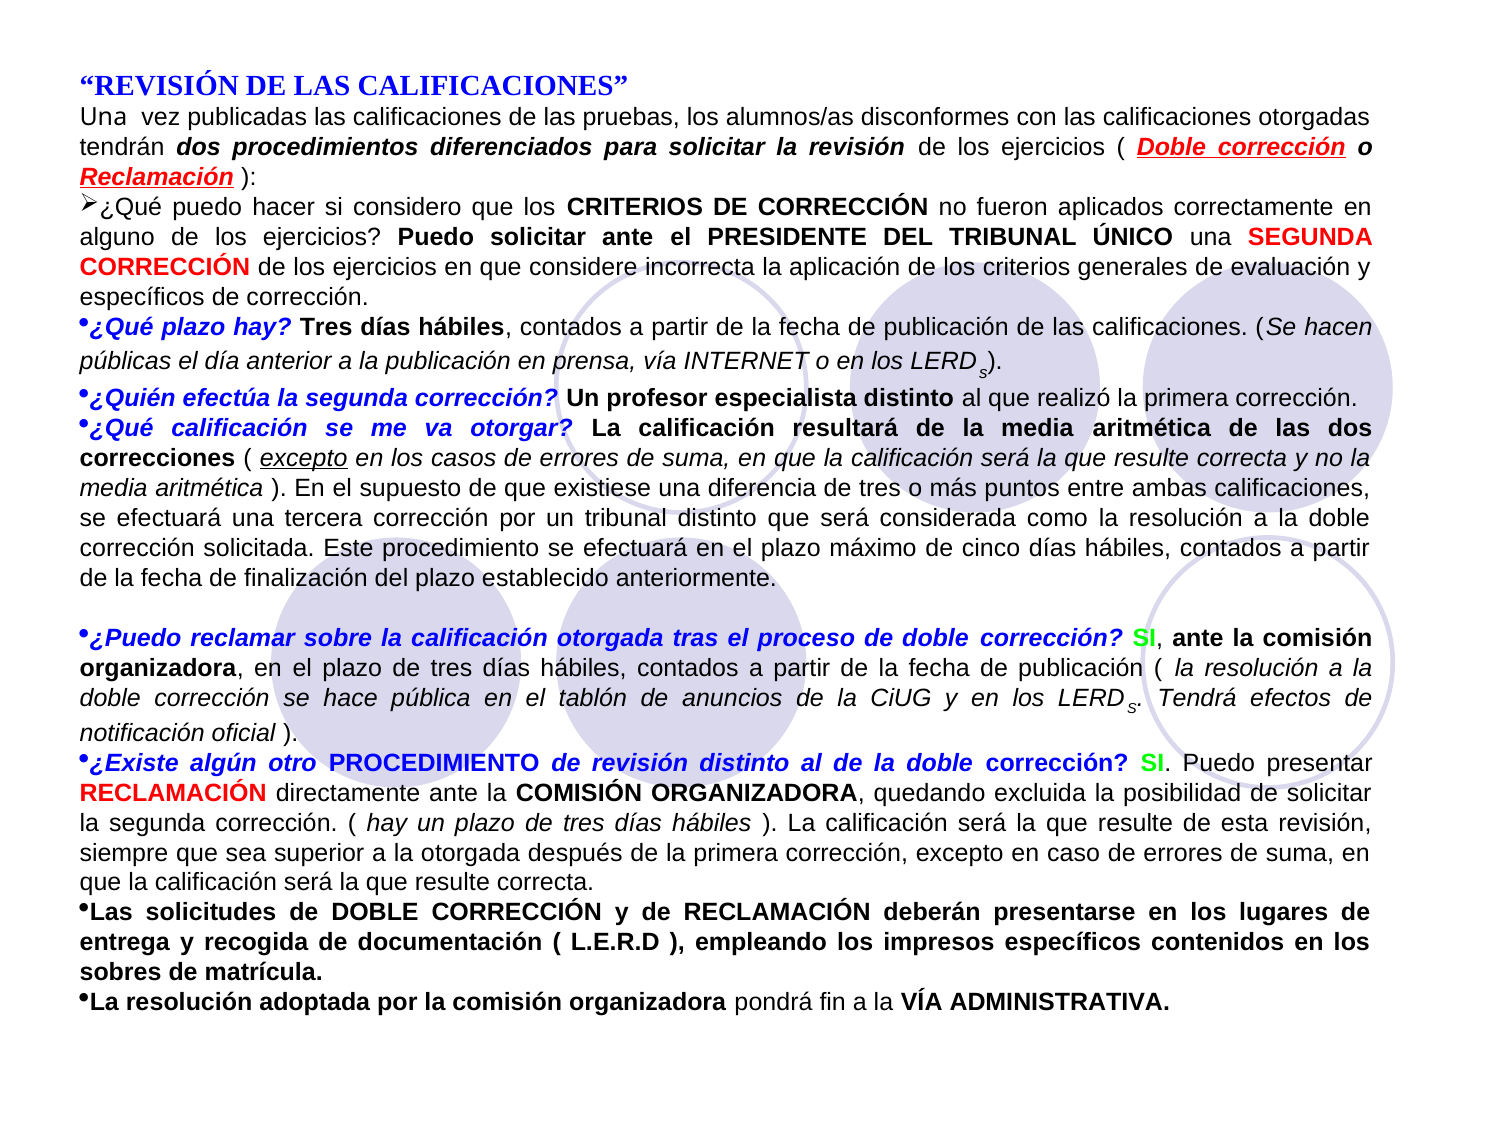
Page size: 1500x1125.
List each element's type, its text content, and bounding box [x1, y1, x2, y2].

text_box “REVISIÓN DE LAS CALIFICACIONES” Una vez publicadas las calificaciones de las pruebas, los alumnos/as disconformes con las calificaciones otorgadas tendrán dos procedimientos diferenciados para solicitar la revisión de los ejercicios ( Doble corrección o Reclamación ): ¿Qué puedo hacer si considero que los CRITERIOS DE CORRECCIÓN no fueron aplicados correctamente en alguno de los ejercicios? Puedo solicitar ante el PRESIDENTE DEL TRIBUNAL ÚNICO una SEGUNDA CORRECCIÓN de los ejercicios en que considere incorrecta la aplicación de los criterios generales de evaluación y específicos de corrección. ¿Qué plazo hay? Tres días hábiles, contados a partir de la fecha de publicación de las calificaciones. (Se hacen públicas el día anterior a la publicación en prensa, vía INTERNET o en los LERDs). ¿Quién efectúa la segunda corrección? Un profesor especialista distinto al que realizó la primera corrección. ¿Qué calificación se me va otorgar? La calificación resultará de la media aritmética de las dos correcciones ( excepto en los casos de errores de suma, en que la calificación será la que resulte correcta y no la media aritmética ). En el supuesto de que existiese una diferencia de tres o más puntos entre ambas calificaciones, se efectuará una tercera corrección por un tribunal distinto que será considerada como la resolución a la doble corrección solicitada. Este procedimiento se efectuará en el plazo máximo de cinco días hábiles, contados a partir de la fecha de finalización del plazo establecido anteriormente. ¿Puedo reclamar sobre la calificación otorgada tras el proceso de doble corrección? SI, ante la comisión organizadora, en el plazo de tres días hábiles, contados a partir de la fecha de publicación ( la resolución a la doble corrección se hace pública en el tablón de anuncios de la CiUG y en los LERDS. Tendrá efectos de notificación oficial ). ¿Existe algún otro PROCEDIMIENTO de revisión distinto al de la doble corrección? SI. Puedo presentar RECLAMACIÓN directamente ante la COMISIÓN ORGANIZADORA, quedando excluida la posibilidad de solicitar la segunda corrección. ( hay un plazo de tres días hábiles ). La calificación será la que resulte de esta revisión, siempre que sea superior a la otorgada después de la primera corrección, excepto en caso de errores de suma, en que la calificación será la que resulte correcta. Las solicitudes de DOBLE CORRECCIÓN y de RECLAMACIÓN deberán presentarse en los lugares de entrega y recogida de documentación ( L.E.R.D ), empleando los impresos específicos contenidos en los sobres de matrícula. La resolución adoptada por la comisión organizadora pondrá fin a la VÍA ADMINISTRATIVA. [64, 58, 1388, 1016]
